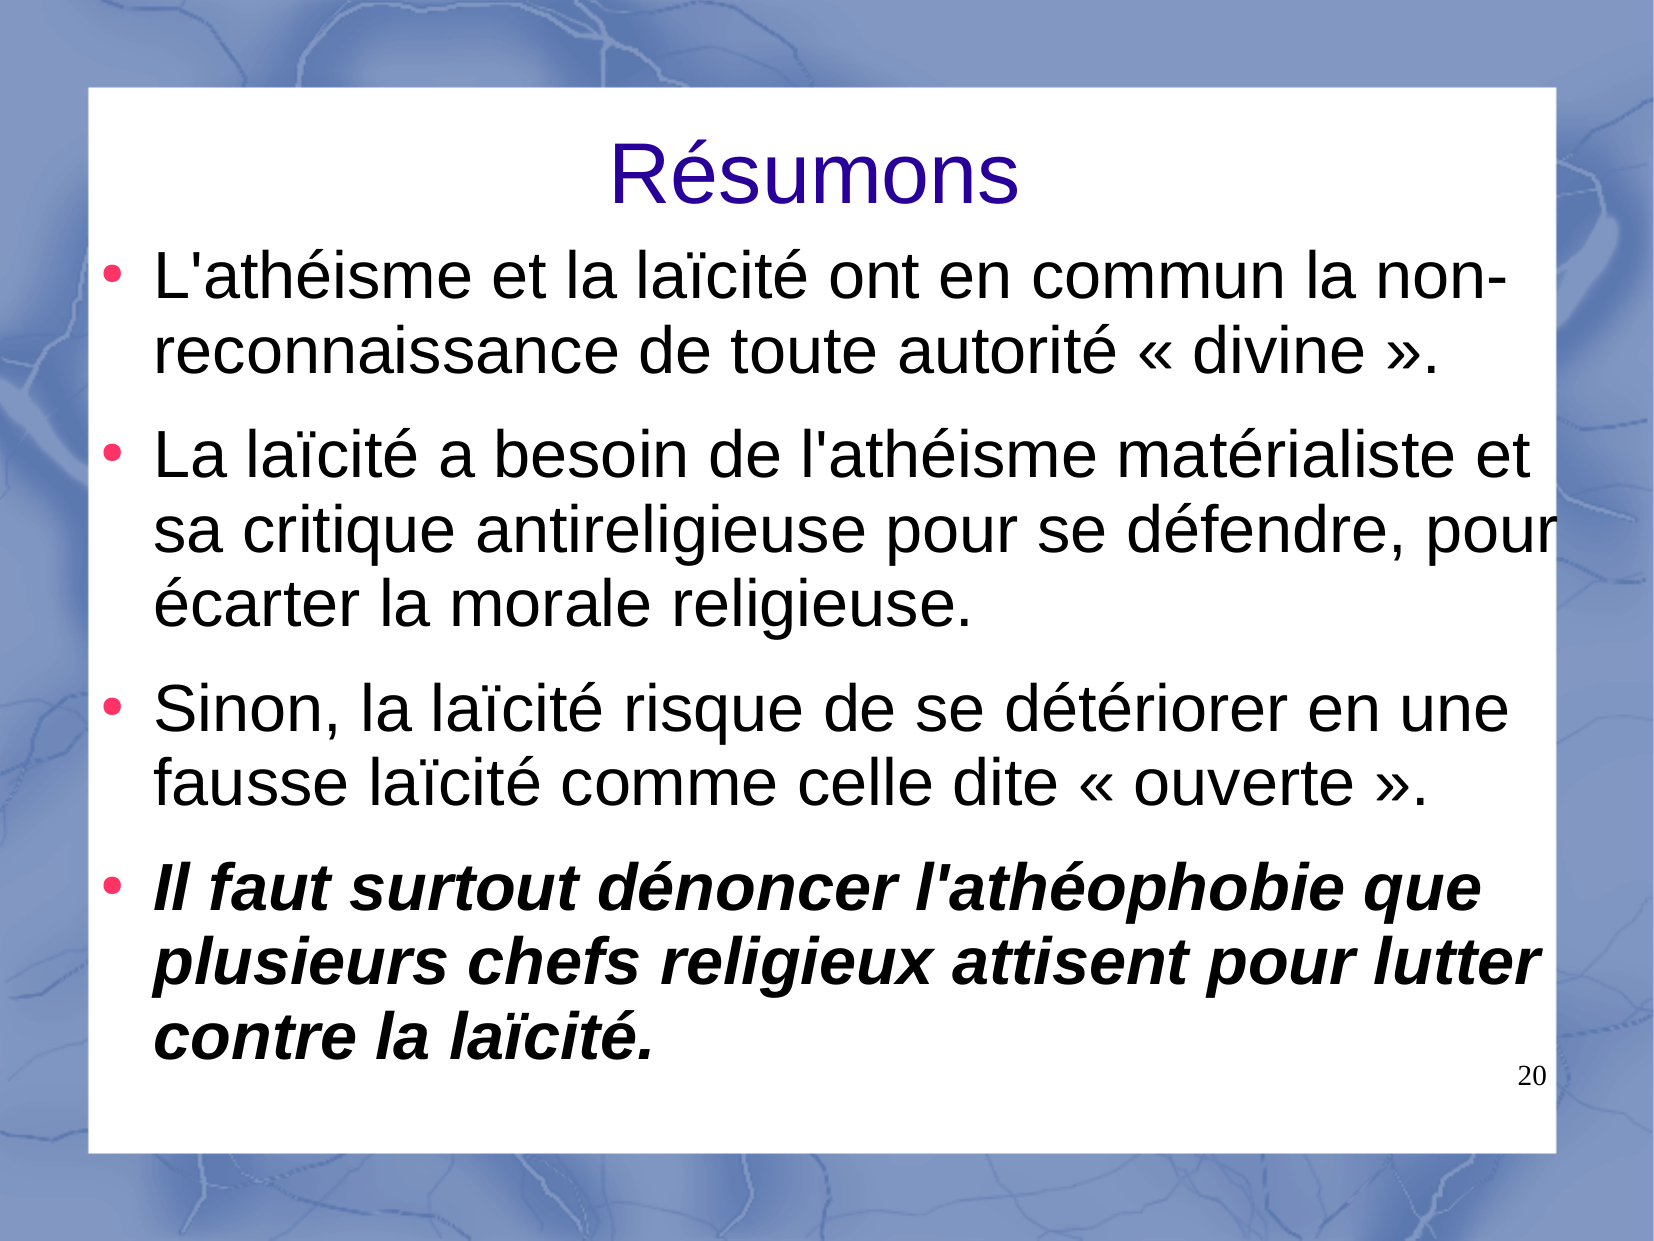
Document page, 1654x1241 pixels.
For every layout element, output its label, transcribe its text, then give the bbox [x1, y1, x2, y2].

picture [0, 0, 1654, 1241]
list L'athéisme et la laïcité ont en commun la non-reconnaissance de toute autorité « divine ». La laïcité a besoin de l'athéisme matérialiste et sa critique antireligieuse pour se défendre, pour écarter la morale religieuse. Sinon, la laïcité risque de se détériorer en une fausse laïcité comme celle dite « ouverte ». Il faut surtout dénoncer l'athéophobie que plusieurs chefs religieux attisent pour lutter contre la laïcité. [82, 237, 1571, 1241]
title Résumons [106, 106, 1524, 237]
